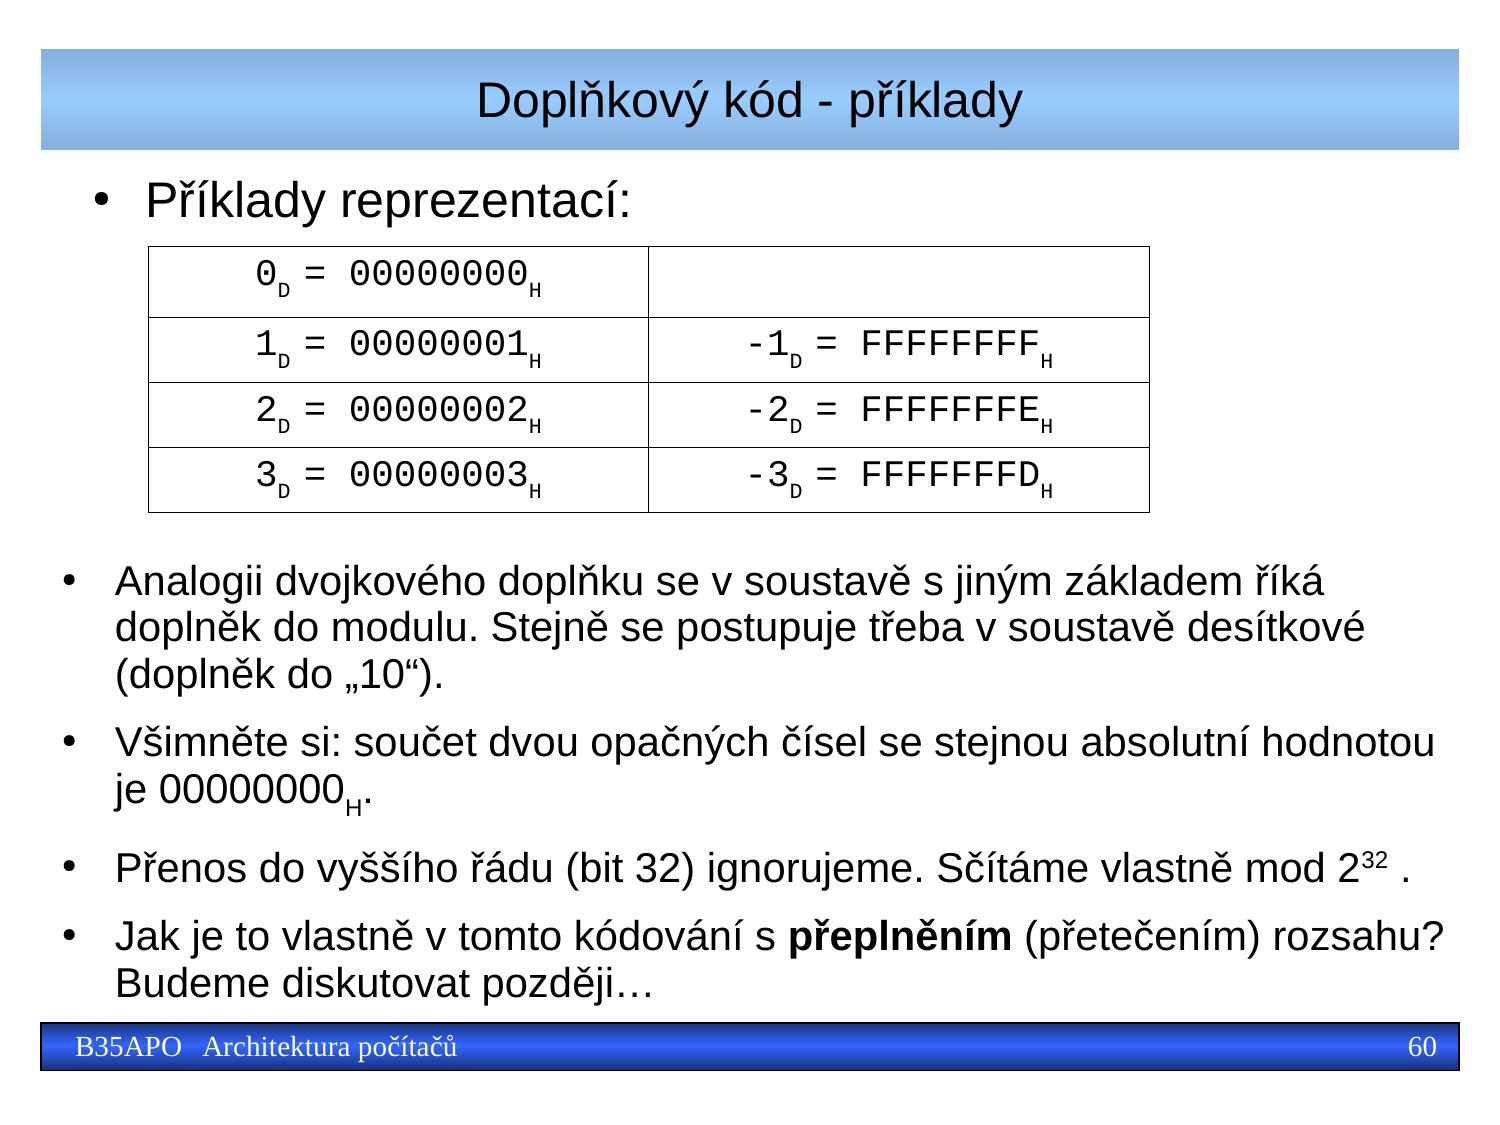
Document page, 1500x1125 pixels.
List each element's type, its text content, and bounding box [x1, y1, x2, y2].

table_header 0D = 00000000H [149, 247, 648, 317]
list Analogii dvojkového doplňku se v soustavě s jiným základem říká doplněk do modulu. Stejně se postupuje třeba v soustavě desítkové (doplněk do „10“). Všimněte si: součet dvou opačných čísel se stejnou absolutní hodnotou je 00000000H. Přenos do vyššího řádu (bit 32) ignorujeme. Sčítáme vlastně mod 232 . Jak je to vlastně v tomto kódování s přeplněním (přetečením) rozsahu? Budeme diskutovat později… [44, 557, 1457, 1025]
table_cell -1D = FFFFFFFFH [649, 318, 1149, 382]
table_cell 2D = 00000002H [149, 383, 648, 447]
table_cell -2D = FFFFFFFEH [649, 383, 1149, 447]
table_cell -3D = FFFFFFFDH [649, 448, 1149, 512]
list Příklady reprezentací: [75, 172, 1426, 557]
table_cell 1D = 00000001H [149, 318, 648, 382]
title Doplňkový kód - příklady [41, 49, 1459, 150]
table_header [649, 247, 1149, 317]
table_cell 3D = 00000003H [149, 448, 648, 512]
